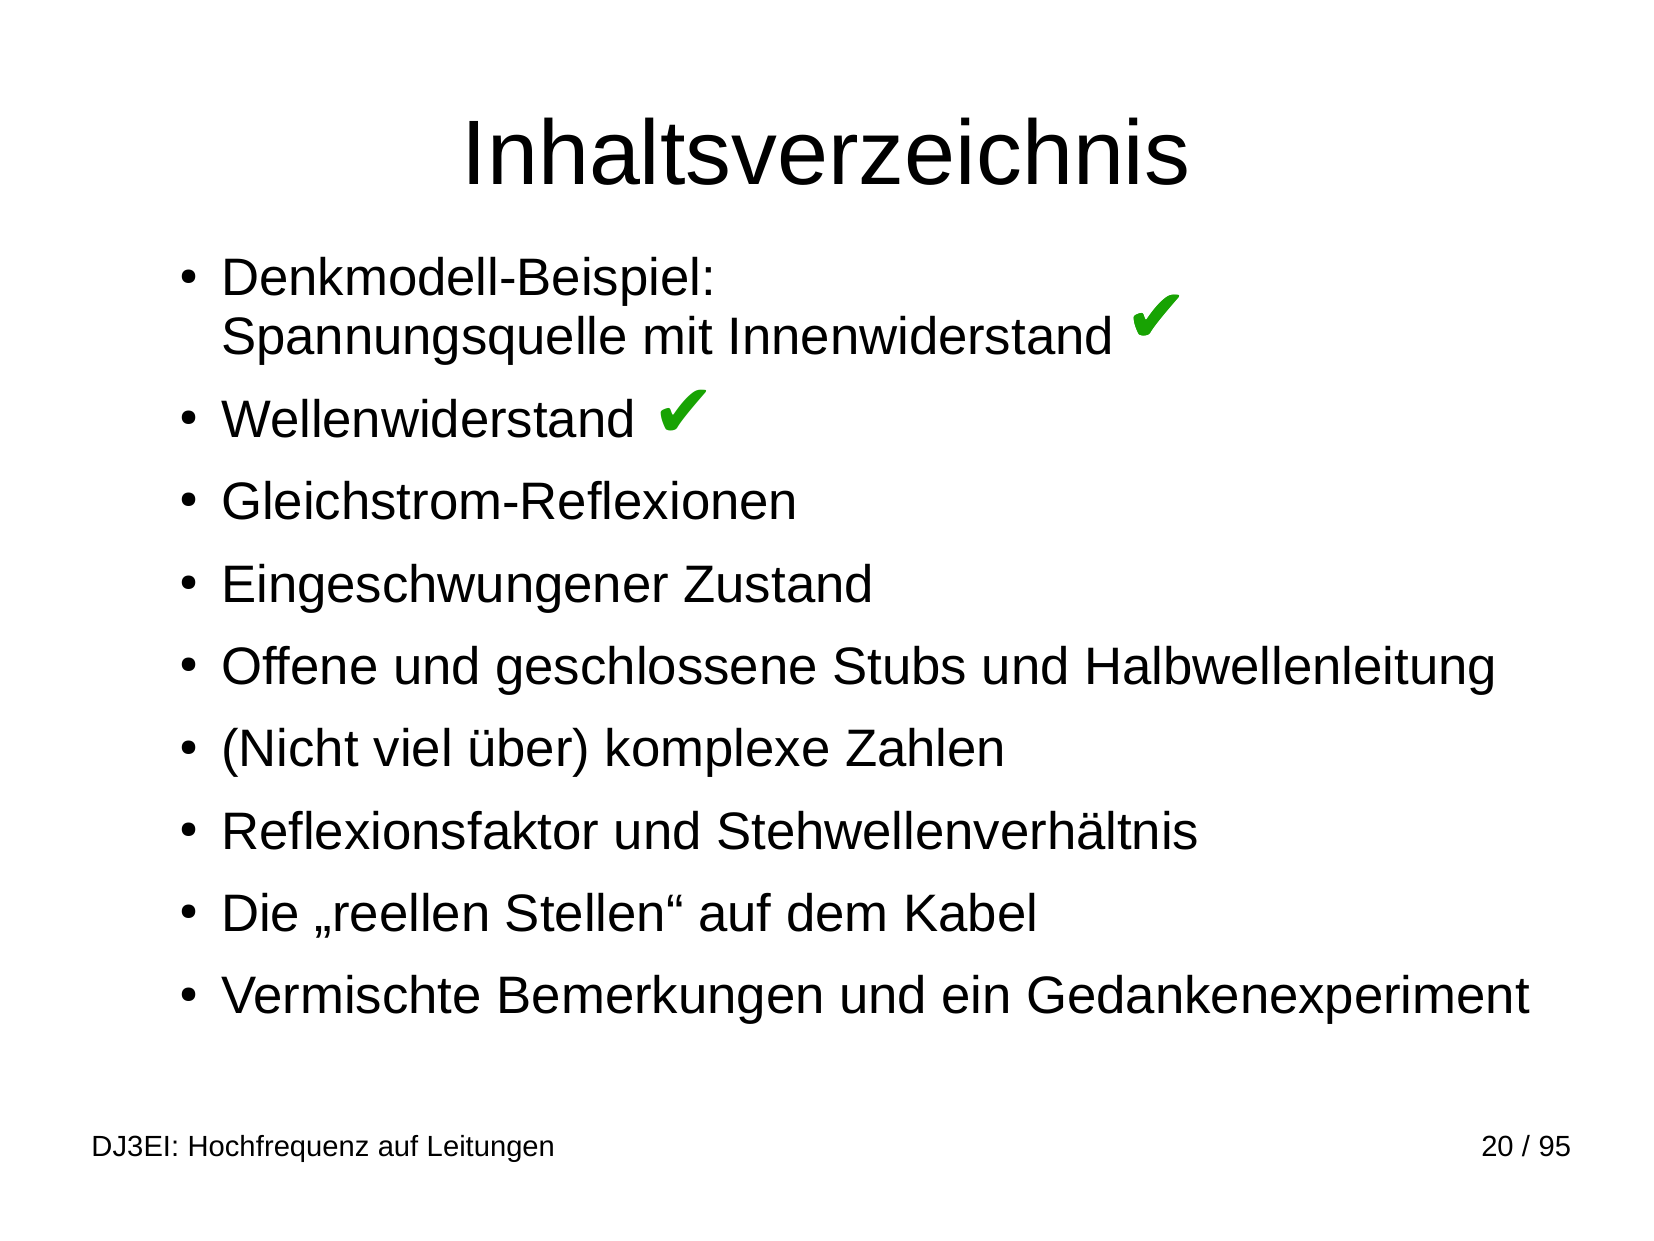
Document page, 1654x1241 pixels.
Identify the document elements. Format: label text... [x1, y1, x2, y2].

text_box ✔ [637, 361, 815, 508]
list Denkmodell-Beispiel: Spannungsquelle mit Innenwiderstand Wellenwiderstand Gleichstrom-Reflexionen Eingeschwungener Zustand Offene und geschlossene Stubs und Halbwellenleitung (Nicht viel über) komplexe Zahlen Reflexionsfaktor und Stehwellenverhältnis Die „reellen Stellen“ auf dem Kabel Vermischte Bemerkungen und ein Gedankenexperiment [165, 257, 1536, 1051]
text_box ✔ [1110, 267, 1288, 414]
title Inhaltsverzeichnis [82, 49, 1571, 257]
